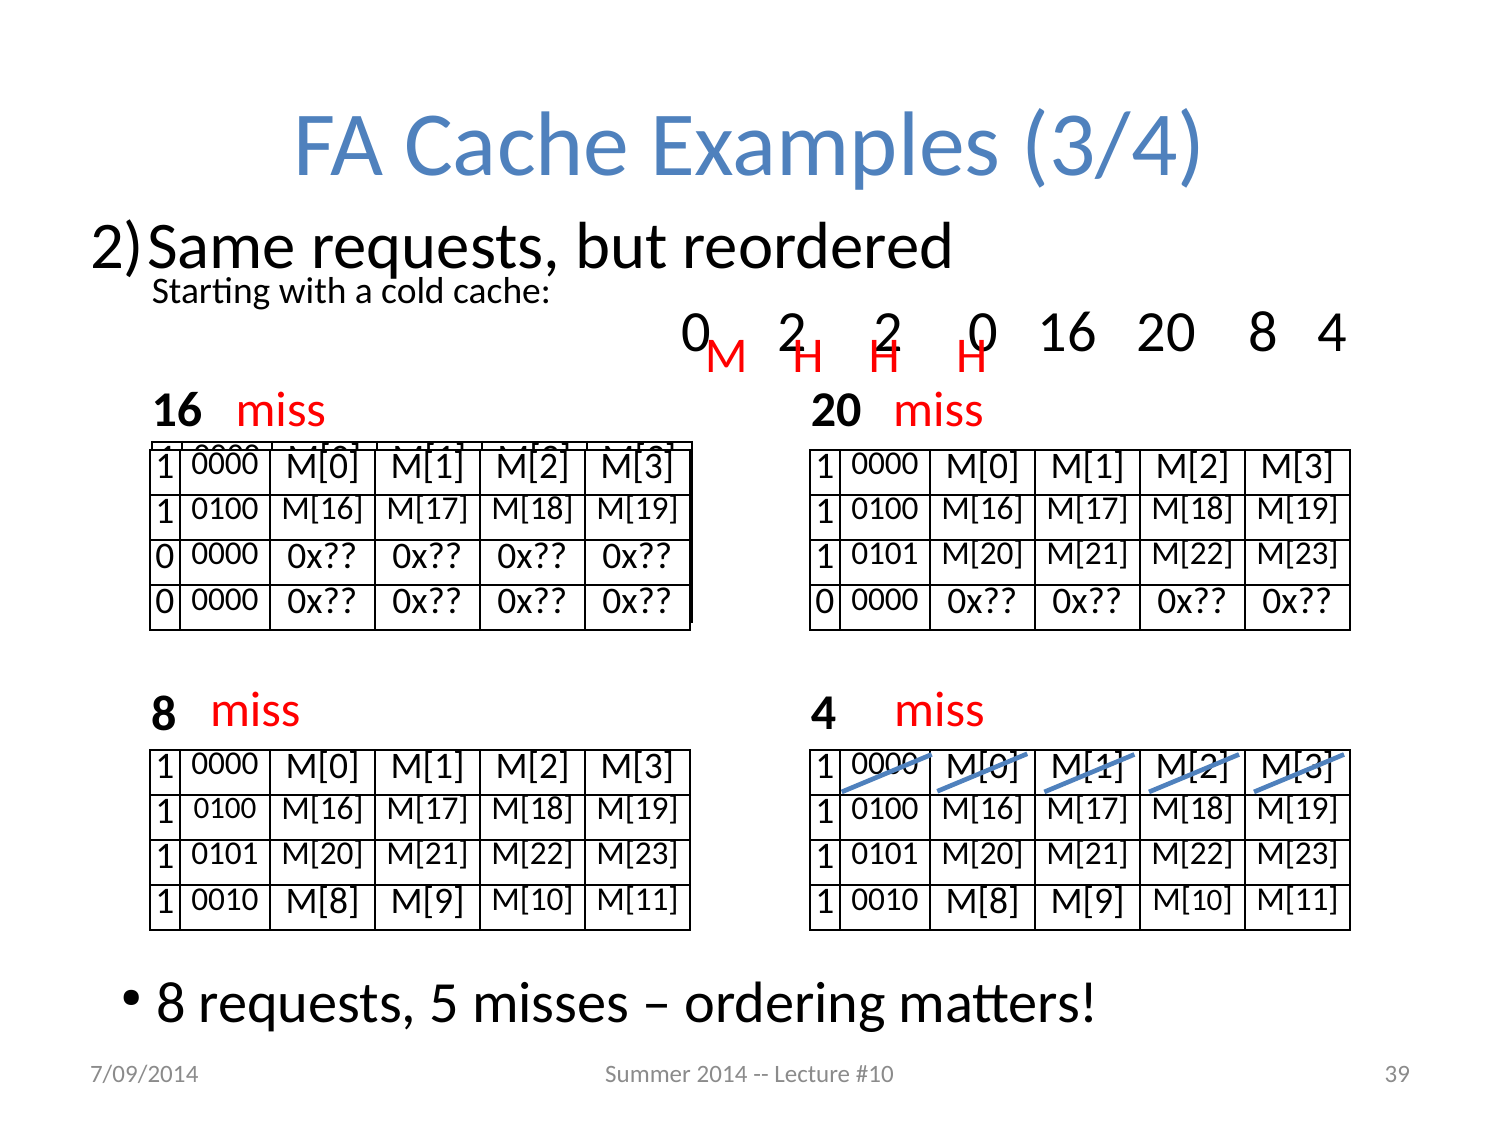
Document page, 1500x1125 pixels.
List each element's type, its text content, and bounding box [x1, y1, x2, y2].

table_cell M[19] [1246, 796, 1349, 839]
table_header M[1] [463, 443, 481, 449]
table_header M[0] [993, 756, 1003, 765]
table_cell 0000 [841, 586, 929, 629]
table_cell 0101 [181, 841, 269, 884]
table_cell 1 [811, 541, 839, 584]
table_cell M[17] [376, 796, 479, 839]
table_header M[0] [271, 751, 374, 794]
table_header 1 [151, 751, 179, 794]
table_cell M[22] [1141, 841, 1244, 884]
table_cell 0100 [181, 796, 269, 839]
table_cell 0010 [181, 886, 269, 929]
table_header 1 [811, 751, 839, 794]
table_cell 1 [151, 796, 179, 839]
table_header M[1] [430, 443, 460, 449]
table_cell 0x?? [1036, 586, 1139, 629]
table_header M[0] [273, 443, 322, 449]
table_header M[2] [483, 443, 532, 449]
table_header M[3] [1246, 451, 1349, 494]
table_cell M[9] [376, 886, 479, 929]
table_header M[0] [931, 451, 1034, 494]
table_cell 1 [811, 886, 839, 929]
text_box miss [833, 390, 999, 445]
table_cell M[18] [481, 796, 584, 839]
table_cell M[19] [586, 496, 689, 539]
table_cell M[18] [1141, 496, 1244, 539]
table_header 0000 [888, 755, 897, 769]
table_cell M[11] [1246, 886, 1349, 929]
table_header M[1] [376, 451, 479, 494]
table_cell M[17] [1036, 496, 1139, 539]
table_header M[0] [931, 751, 980, 794]
table_cell 0x?? [376, 541, 479, 584]
table_cell M[17] [1036, 796, 1139, 839]
table_header M[0] [271, 451, 374, 494]
table_cell M[16] [931, 796, 1034, 839]
table_header 0000 [841, 751, 929, 789]
table_cell M[22] [1141, 541, 1244, 584]
text_box 8 [136, 673, 192, 748]
footer Summer 2014 -- Lecture #10 [512, 1042, 988, 1103]
text_box 4 [796, 672, 852, 748]
table_cell M[19] [1246, 496, 1349, 539]
table_cell 0 [811, 586, 839, 629]
table_header M[3] [586, 751, 689, 794]
table_cell M[8] [931, 886, 1034, 929]
table_header M[2] [535, 443, 565, 449]
table_cell M[20] [931, 541, 1034, 584]
table_header M[1] [1088, 751, 1119, 770]
table_cell M[16] [271, 496, 374, 539]
table_cell 0x?? [586, 541, 689, 584]
table_header M[3] [1246, 751, 1295, 794]
table_cell M[20] [931, 841, 1034, 884]
text_box 4 [817, 704, 826, 717]
table_header M[0] [994, 767, 1004, 776]
table_header M[2] [1153, 751, 1244, 794]
table_header M[2] [1141, 751, 1190, 794]
table_cell 0000 [181, 541, 269, 584]
table_cell 0x?? [1141, 586, 1244, 629]
table_header M[3] [673, 443, 691, 449]
table_header 0000 [181, 451, 269, 494]
table_cell 0x?? [376, 586, 479, 629]
slide_number <number> [1074, 1042, 1425, 1103]
table_header 0000 [183, 443, 271, 449]
table_cell M[10] [1141, 886, 1244, 929]
table_header M[1] [1048, 751, 1139, 794]
table_cell 0101 [841, 541, 929, 584]
table_cell M[23] [1246, 541, 1349, 584]
table_header M[2] [481, 751, 584, 794]
table_header M[0] [983, 751, 1014, 769]
table_header M[1] [378, 443, 427, 449]
table_cell M[21] [1036, 541, 1139, 584]
table_cell M[19] [586, 796, 689, 839]
table_cell 1 [151, 841, 179, 884]
table_cell M[8] [271, 886, 374, 929]
table_header 0000 [841, 451, 929, 494]
text_box Starting with a cold cache: [137, 258, 700, 319]
table_header M[1] [1036, 751, 1085, 794]
table_header M[1] [1036, 451, 1139, 494]
table_cell M[23] [1246, 841, 1349, 884]
table_header M[0] [325, 443, 355, 449]
table_cell 1 [811, 841, 839, 884]
text_box 8 requests, 5 misses – ordering matters! [74, 960, 1413, 1039]
table_cell M[20] [271, 841, 374, 884]
table_cell 0x?? [271, 586, 374, 629]
table_header M[3] [640, 443, 670, 449]
table_cell M[23] [586, 841, 689, 884]
table_cell M[21] [376, 841, 479, 884]
table_cell 0x?? [481, 586, 584, 629]
table_cell 1 [811, 796, 839, 839]
table_header 1 [811, 451, 839, 494]
table_cell 0101 [841, 841, 929, 884]
table_header M[3] [1298, 751, 1328, 770]
table_cell 0x?? [586, 586, 689, 629]
table_cell M[17] [376, 496, 479, 539]
table_cell M[22] [481, 841, 584, 884]
table_cell 0x?? [1246, 586, 1349, 629]
list Same requests, but reordered 0 2 2 0 16 20 8 4 [75, 194, 1456, 390]
table_cell 0x?? [931, 586, 1034, 629]
text_box 20 [821, 406, 833, 421]
table_header M[2] [568, 443, 586, 449]
table_header 0000 [181, 751, 269, 794]
table_cell 0100 [181, 496, 269, 539]
table_header 0000 [872, 755, 881, 772]
table_cell 0100 [841, 496, 929, 539]
text_box M H H H [690, 314, 1410, 390]
table_cell 0 [151, 541, 179, 584]
table_header M[3] [588, 443, 637, 449]
table_cell 0 [151, 586, 179, 629]
text_box 20 [796, 390, 833, 445]
table_header M[3] [1258, 751, 1349, 794]
table_header 1 [151, 451, 179, 494]
table_cell 0010 [841, 886, 929, 929]
text_box miss [195, 669, 316, 745]
table_cell M[9] [1036, 886, 1139, 929]
table_cell M[18] [1141, 796, 1244, 839]
table_cell 1 [811, 496, 839, 539]
table_cell 0100 [841, 796, 929, 839]
table_cell 1 [151, 496, 179, 539]
table_cell M[16] [271, 796, 374, 839]
text_box 16 [136, 369, 175, 445]
table_header M[2] [1193, 751, 1224, 770]
table_header M[0] [358, 443, 376, 449]
table_header 0000 [846, 759, 929, 794]
table_header M[0] [940, 751, 1034, 794]
table_cell M[16] [931, 496, 1034, 539]
text_box miss [834, 668, 1000, 744]
table_cell M[10] [481, 886, 584, 929]
table_cell M[18] [481, 496, 584, 539]
table_cell 1 [151, 886, 179, 929]
table_cell M[11] [586, 886, 689, 929]
table_header 1 [153, 443, 181, 449]
text_box miss [175, 369, 342, 441]
table_header M[2] [481, 451, 584, 494]
title FA Cache Examples (3/4) [75, 45, 1425, 194]
table_header M[1] [376, 751, 479, 794]
table_cell 0x?? [271, 541, 374, 584]
table_cell 0x?? [481, 541, 584, 584]
table_cell 0000 [181, 586, 269, 629]
table_cell M[21] [1036, 841, 1139, 884]
slide_number 7/09/2014 [75, 1042, 425, 1103]
table_header M[3] [586, 451, 689, 494]
table_header M[2] [1141, 451, 1244, 494]
